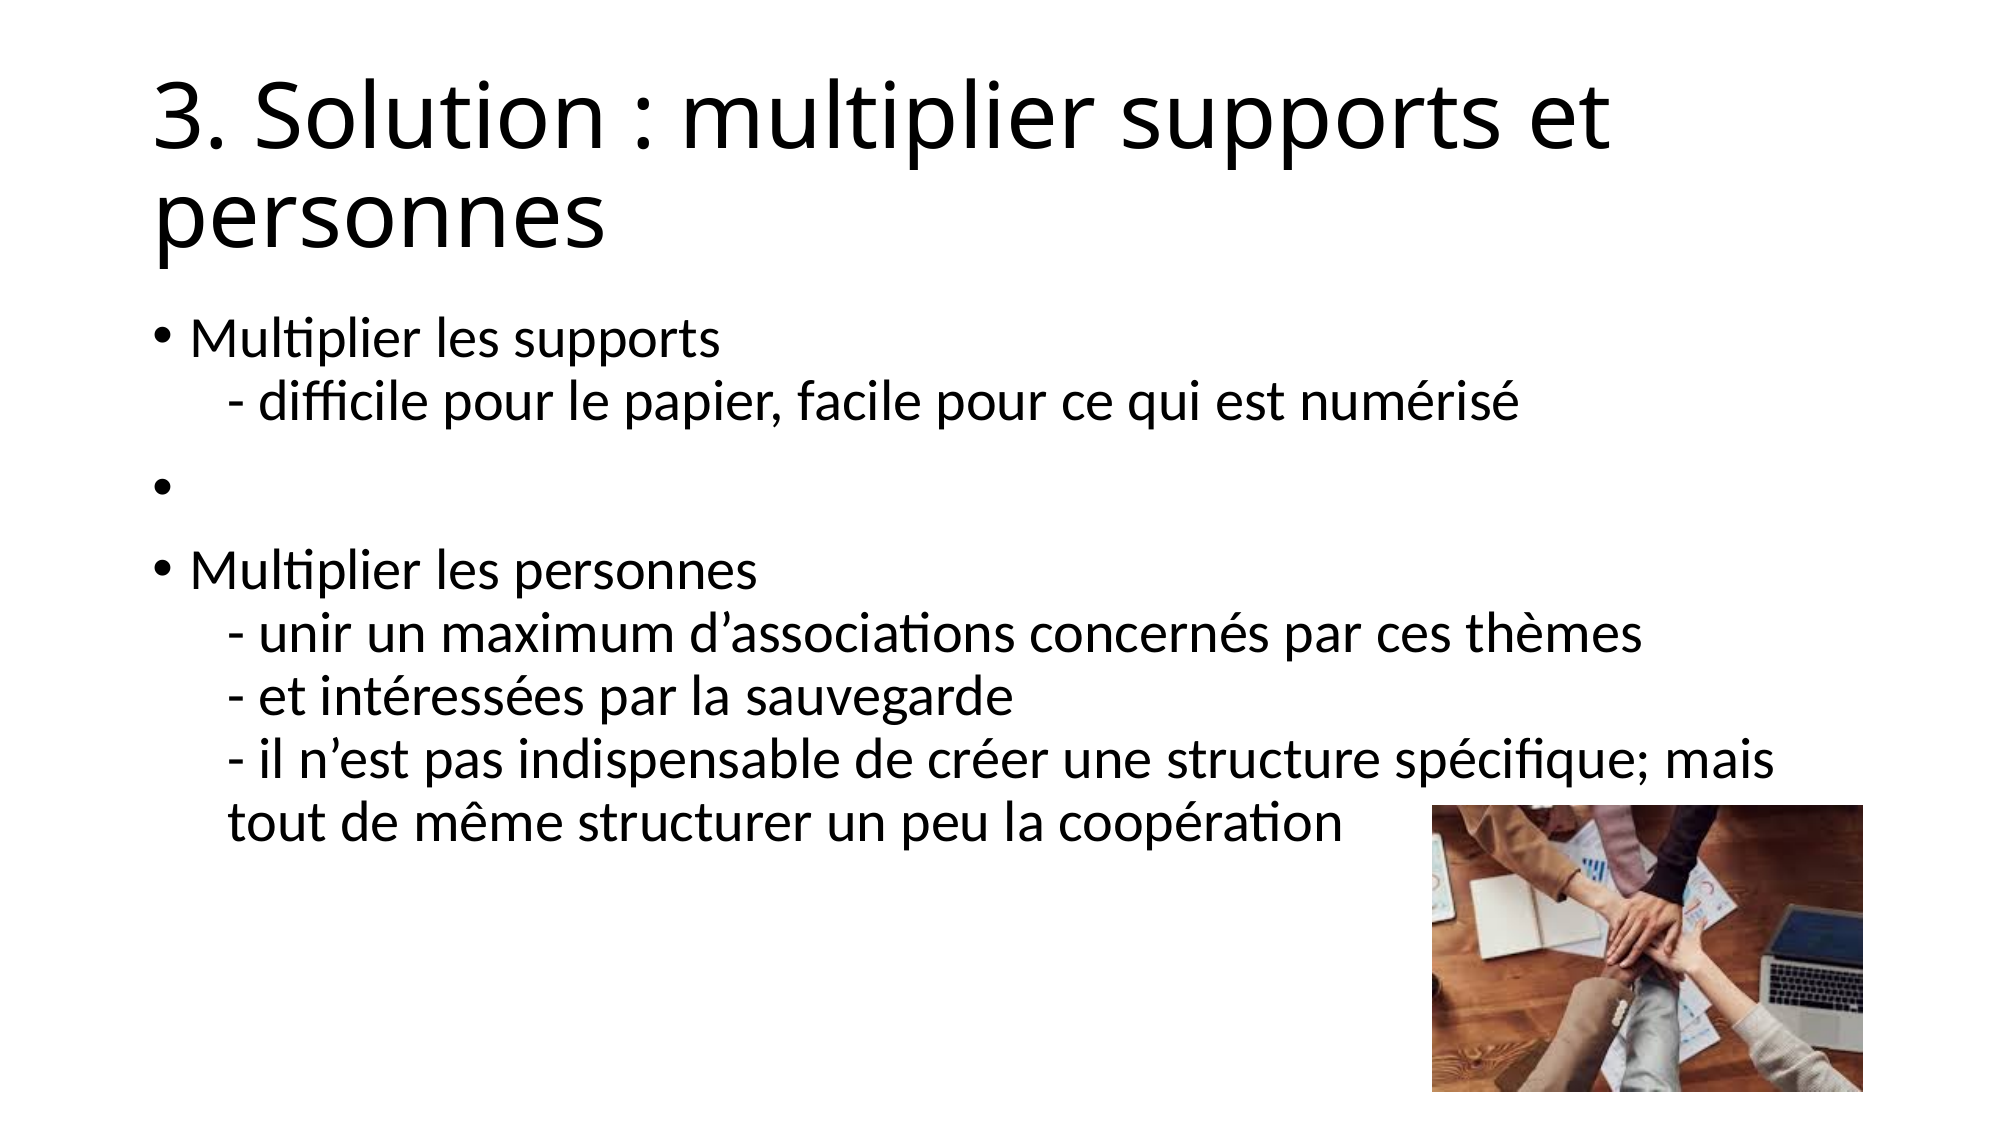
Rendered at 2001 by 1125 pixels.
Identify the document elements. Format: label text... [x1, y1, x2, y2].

title 3. Solution : multiplier supports et personnes [137, 59, 1863, 278]
list Multiplier les supports - difficile pour le papier, facile pour ce qui est numérisé Multiplier les personnes - unir un maximum d’associations concernés par ces thèmes - et intéressées par la sauvegarde - il n’est pas indispensable de créer une structure spécifique; mais tout de même structurer un peu la coopération [137, 299, 1863, 1014]
picture [1432, 805, 1863, 1092]
